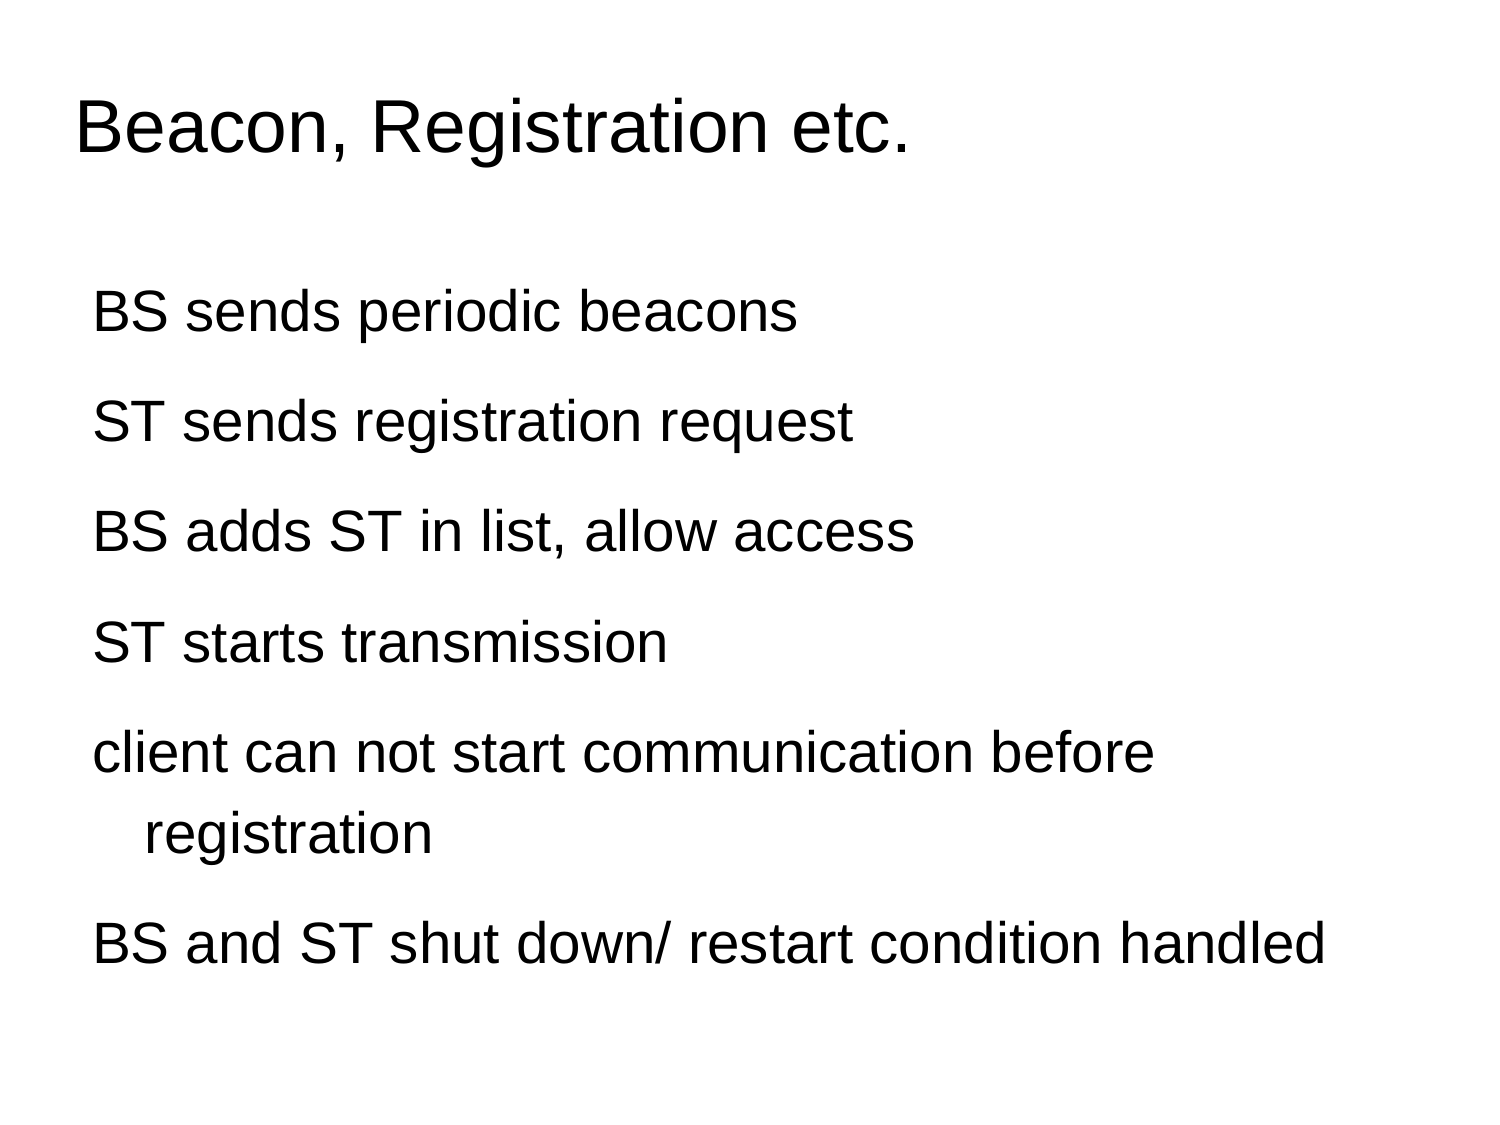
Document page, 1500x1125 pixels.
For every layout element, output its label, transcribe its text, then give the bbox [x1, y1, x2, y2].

title Beacon, Registration etc. [74, 44, 1286, 188]
list BS sends periodic beacons ST sends registration request BS adds ST in list, allow access ST starts transmission client can not start communication before registration BS and ST shut down/ restart condition handled [74, 263, 1425, 1067]
